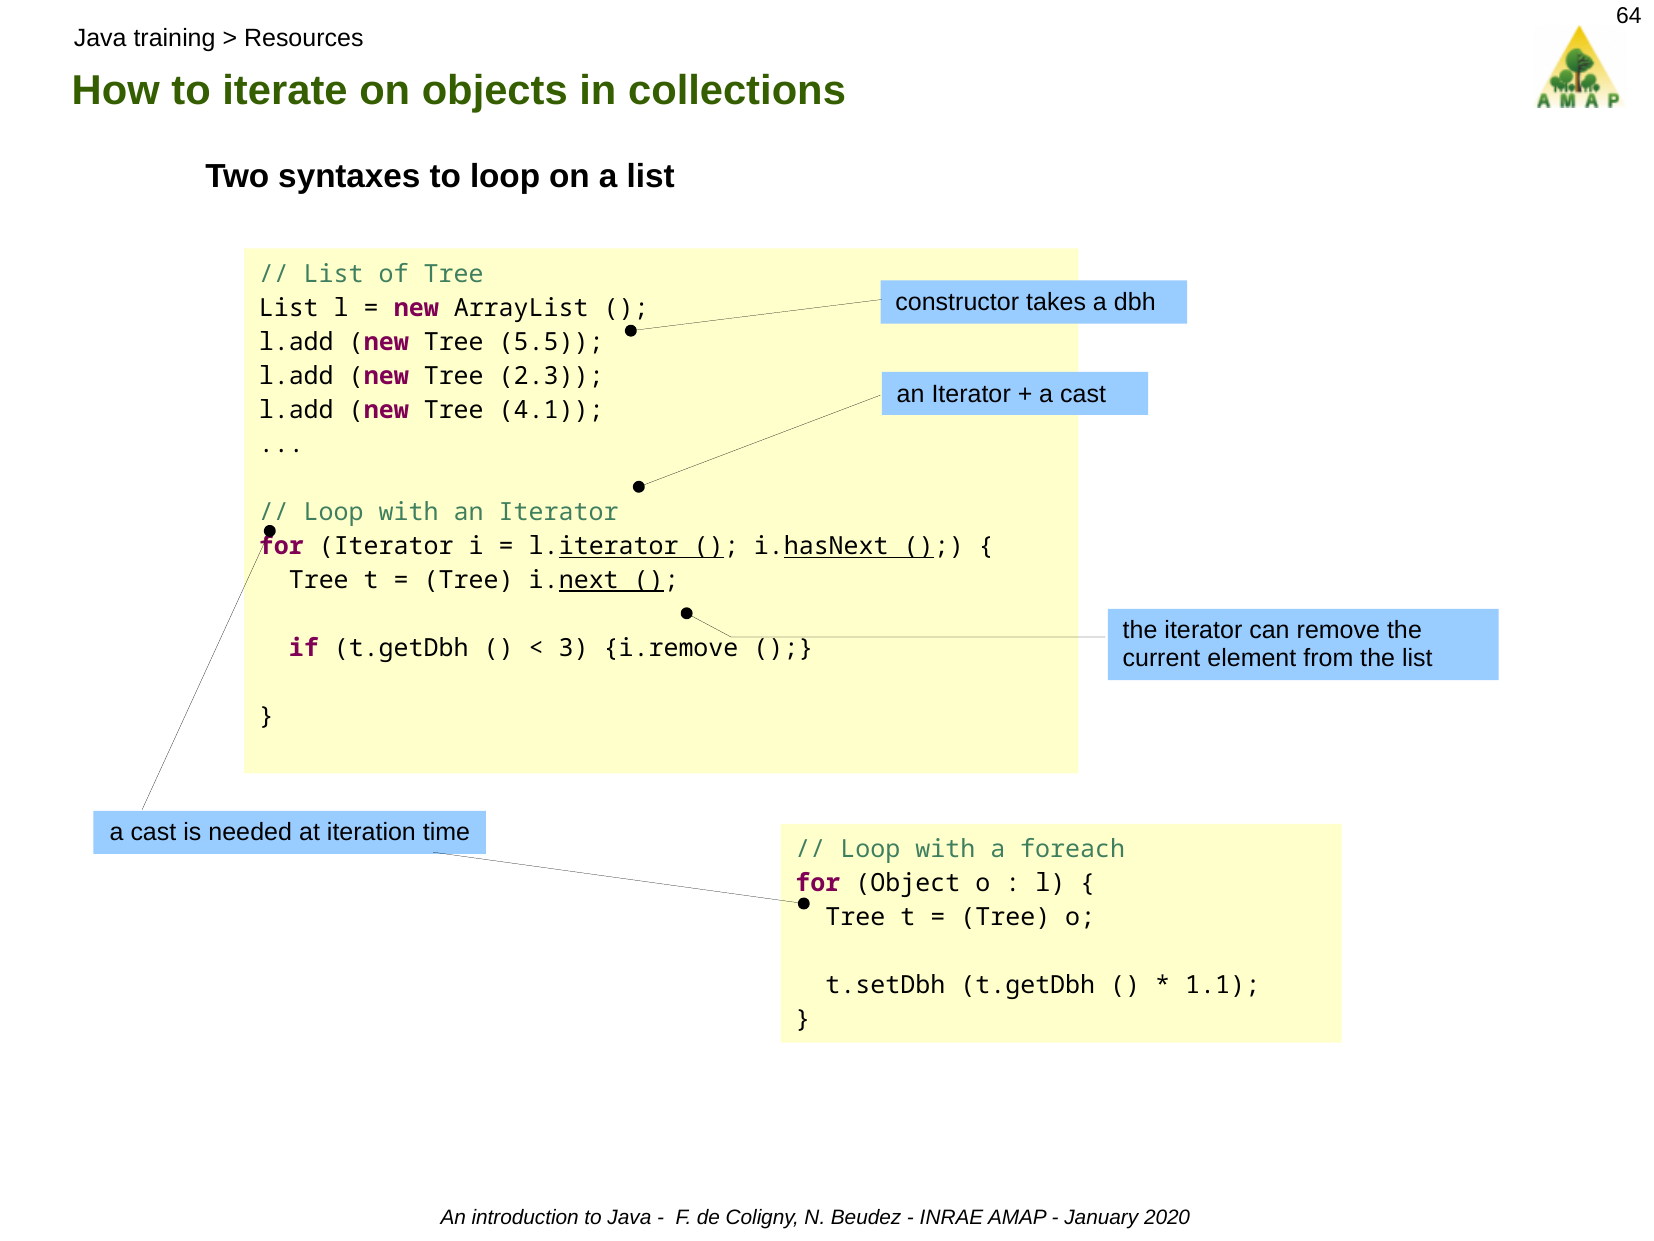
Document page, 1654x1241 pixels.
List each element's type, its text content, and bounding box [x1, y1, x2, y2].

text_box Java training > Resources [59, 16, 1004, 60]
text_box // Loop with a foreach for (Object o : l) { Tree t = (Tree) o; t.setDbh (t.getDbh () * 1.1); } [780, 823, 1342, 1041]
text_box Two syntaxes to loop on a list [190, 150, 1076, 203]
text_box an Iterator + a cast [881, 371, 1149, 415]
text_box // List of Tree List l = new ArrayList (); l.add (new Tree (5.5)); l.add (new Tree (2.3)); l.add (new Tree (4.1)); ... // Loop with an Iterator for (Iterator i = l.iterator (); i.hasNext ();) { Tree t = (Tree) i.next (); if (t.getDbh () < 3) {i.remove ();} } [244, 248, 1079, 703]
text_box How to iterate on objects in collections [56, 59, 1513, 121]
text_box the iterator can remove the current element from the list [1107, 608, 1499, 681]
picture [1533, 25, 1627, 108]
text_box a cast is needed at iteration time [93, 810, 486, 854]
text_box constructor takes a dbh [880, 280, 1188, 324]
